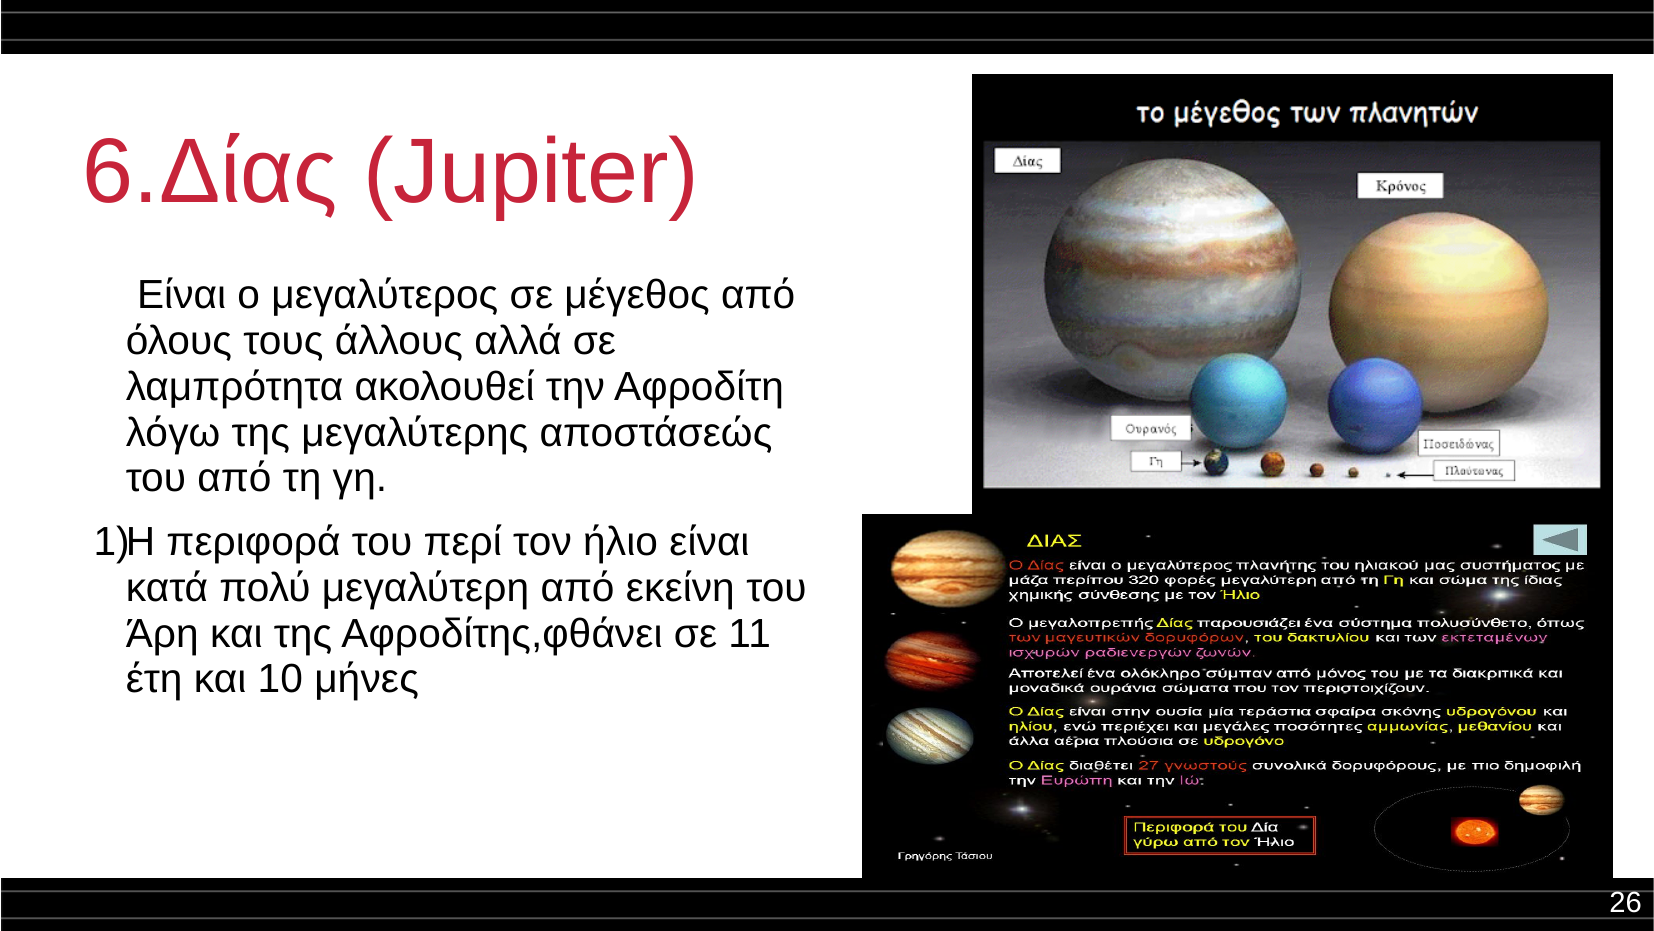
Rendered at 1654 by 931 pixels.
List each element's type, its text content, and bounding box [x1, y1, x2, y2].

title 6.Δίας (Jupiter) [82, 92, 972, 249]
picture [1, 0, 1654, 54]
picture [1, 74, 1654, 931]
list Είναι ο μεγαλύτερος σε μέγεθος από όλους τους άλλους αλλά σε λαμπρότητα ακολουθεί την Αφροδίτη λόγω της μεγαλύτερης αποστάσεώς του από τη γη. Η περιφορά του περί τον ήλιο είναι κατά πολύ μεγαλύτερη από εκείνη του Άρη και της Αφροδίτης,φθάνει σε 11 έτη και 10 μήνες [82, 271, 809, 713]
